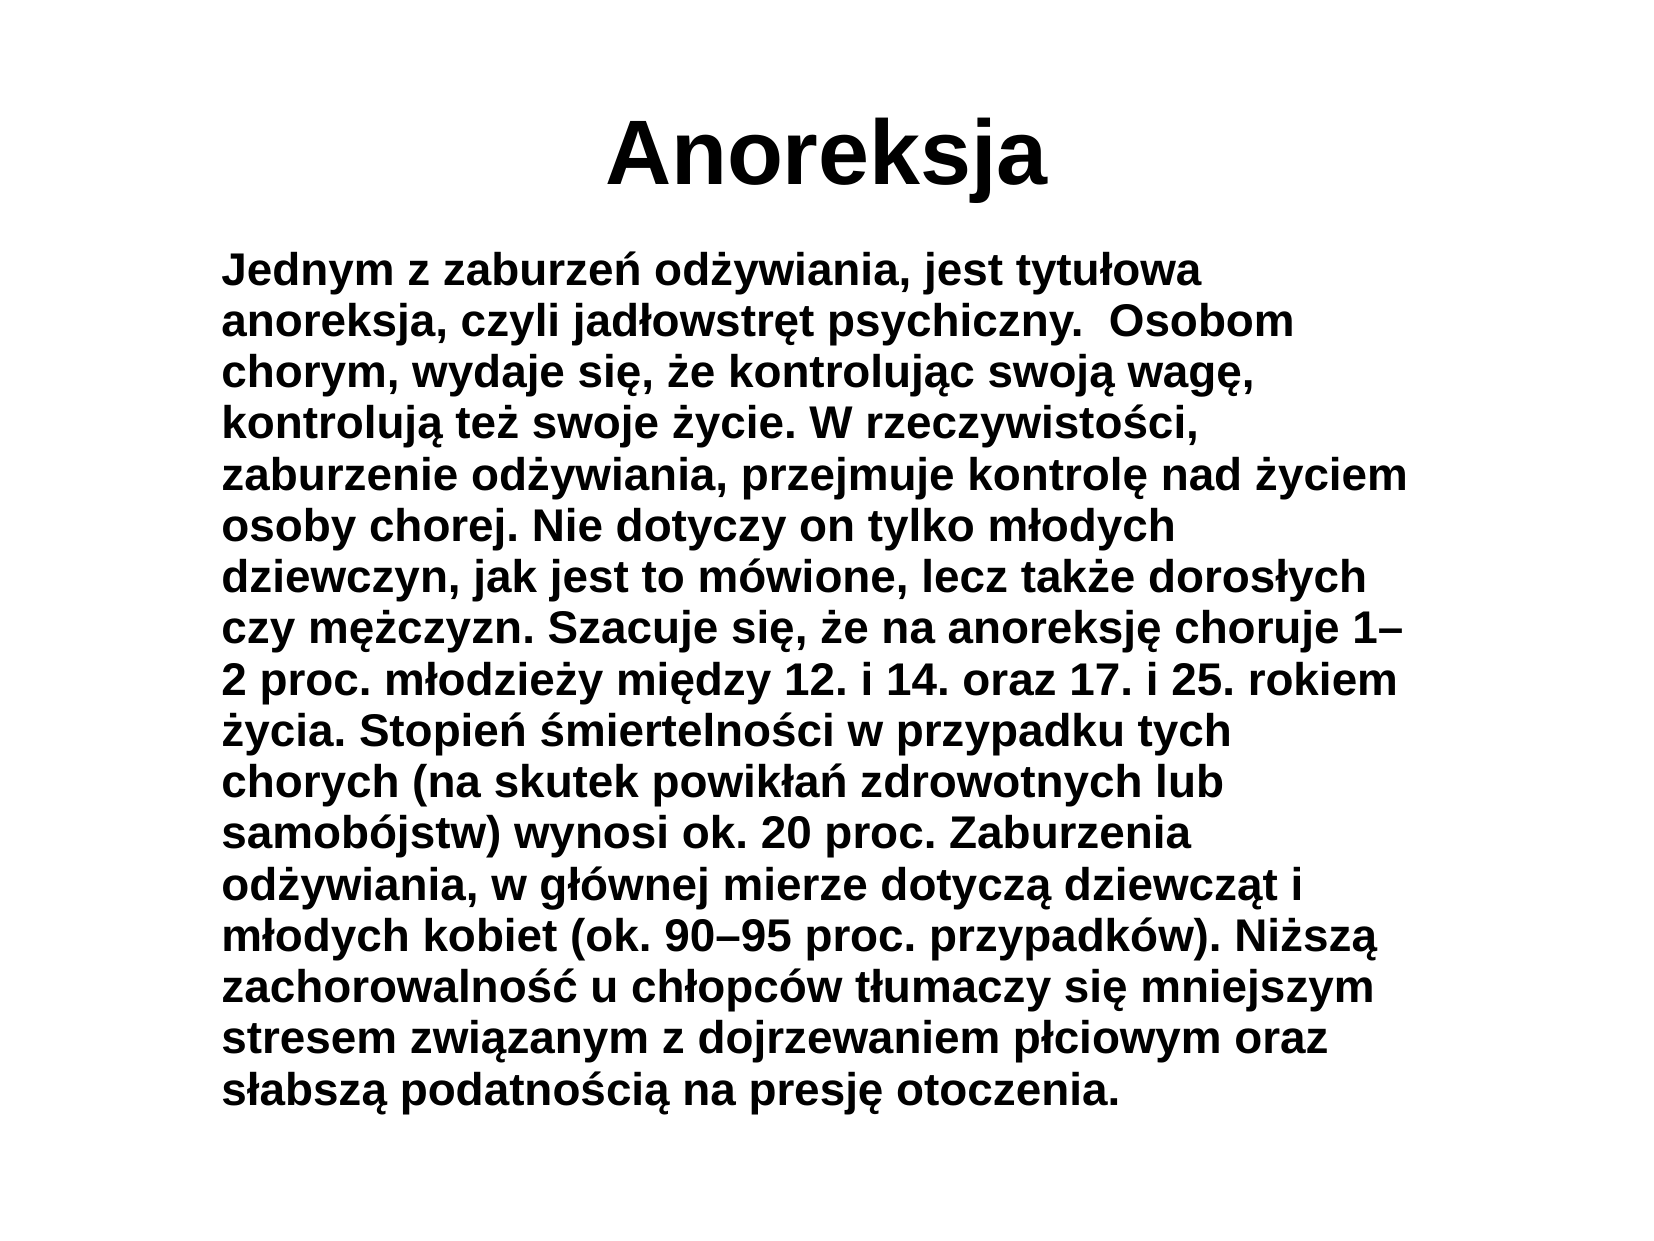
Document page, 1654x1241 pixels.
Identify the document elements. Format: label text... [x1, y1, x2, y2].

text_box Jednym z zaburzeń odżywiania, jest tytułowa anoreksja, czyli jadłowstręt psychiczny. Osobom chorym, wydaje się, że kontrolując swoją wagę, kontrolują też swoje życie. W rzeczywistości, zaburzenie odżywiania, przejmuje kontrolę nad życiem osoby chorej. Nie dotyczy on tylko młodych dziewczyn, jak jest to mówione, lecz także dorosłych czy mężczyzn. Szacuje się, że na anoreksję choruje 1–2 proc. młodzieży między 12. i 14. oraz 17. i 25. rokiem życia. Stopień śmiertelności w przypadku tych chorych (na skutek powikłań zdrowotnych lub samobójstw) wynosi ok. 20 proc. Zaburzenia odżywiania, w głównej mierze dotyczą dziewcząt i młodych kobiet (ok. 90–95 proc. przypadków). Niższą zachorowalność u chłopców tłumaczy się mniejszym stresem związanym z dojrzewaniem płciowym oraz słabszą podatnością na presję otoczenia. [206, 236, 1427, 1140]
title Anoreksja [82, 49, 1571, 257]
